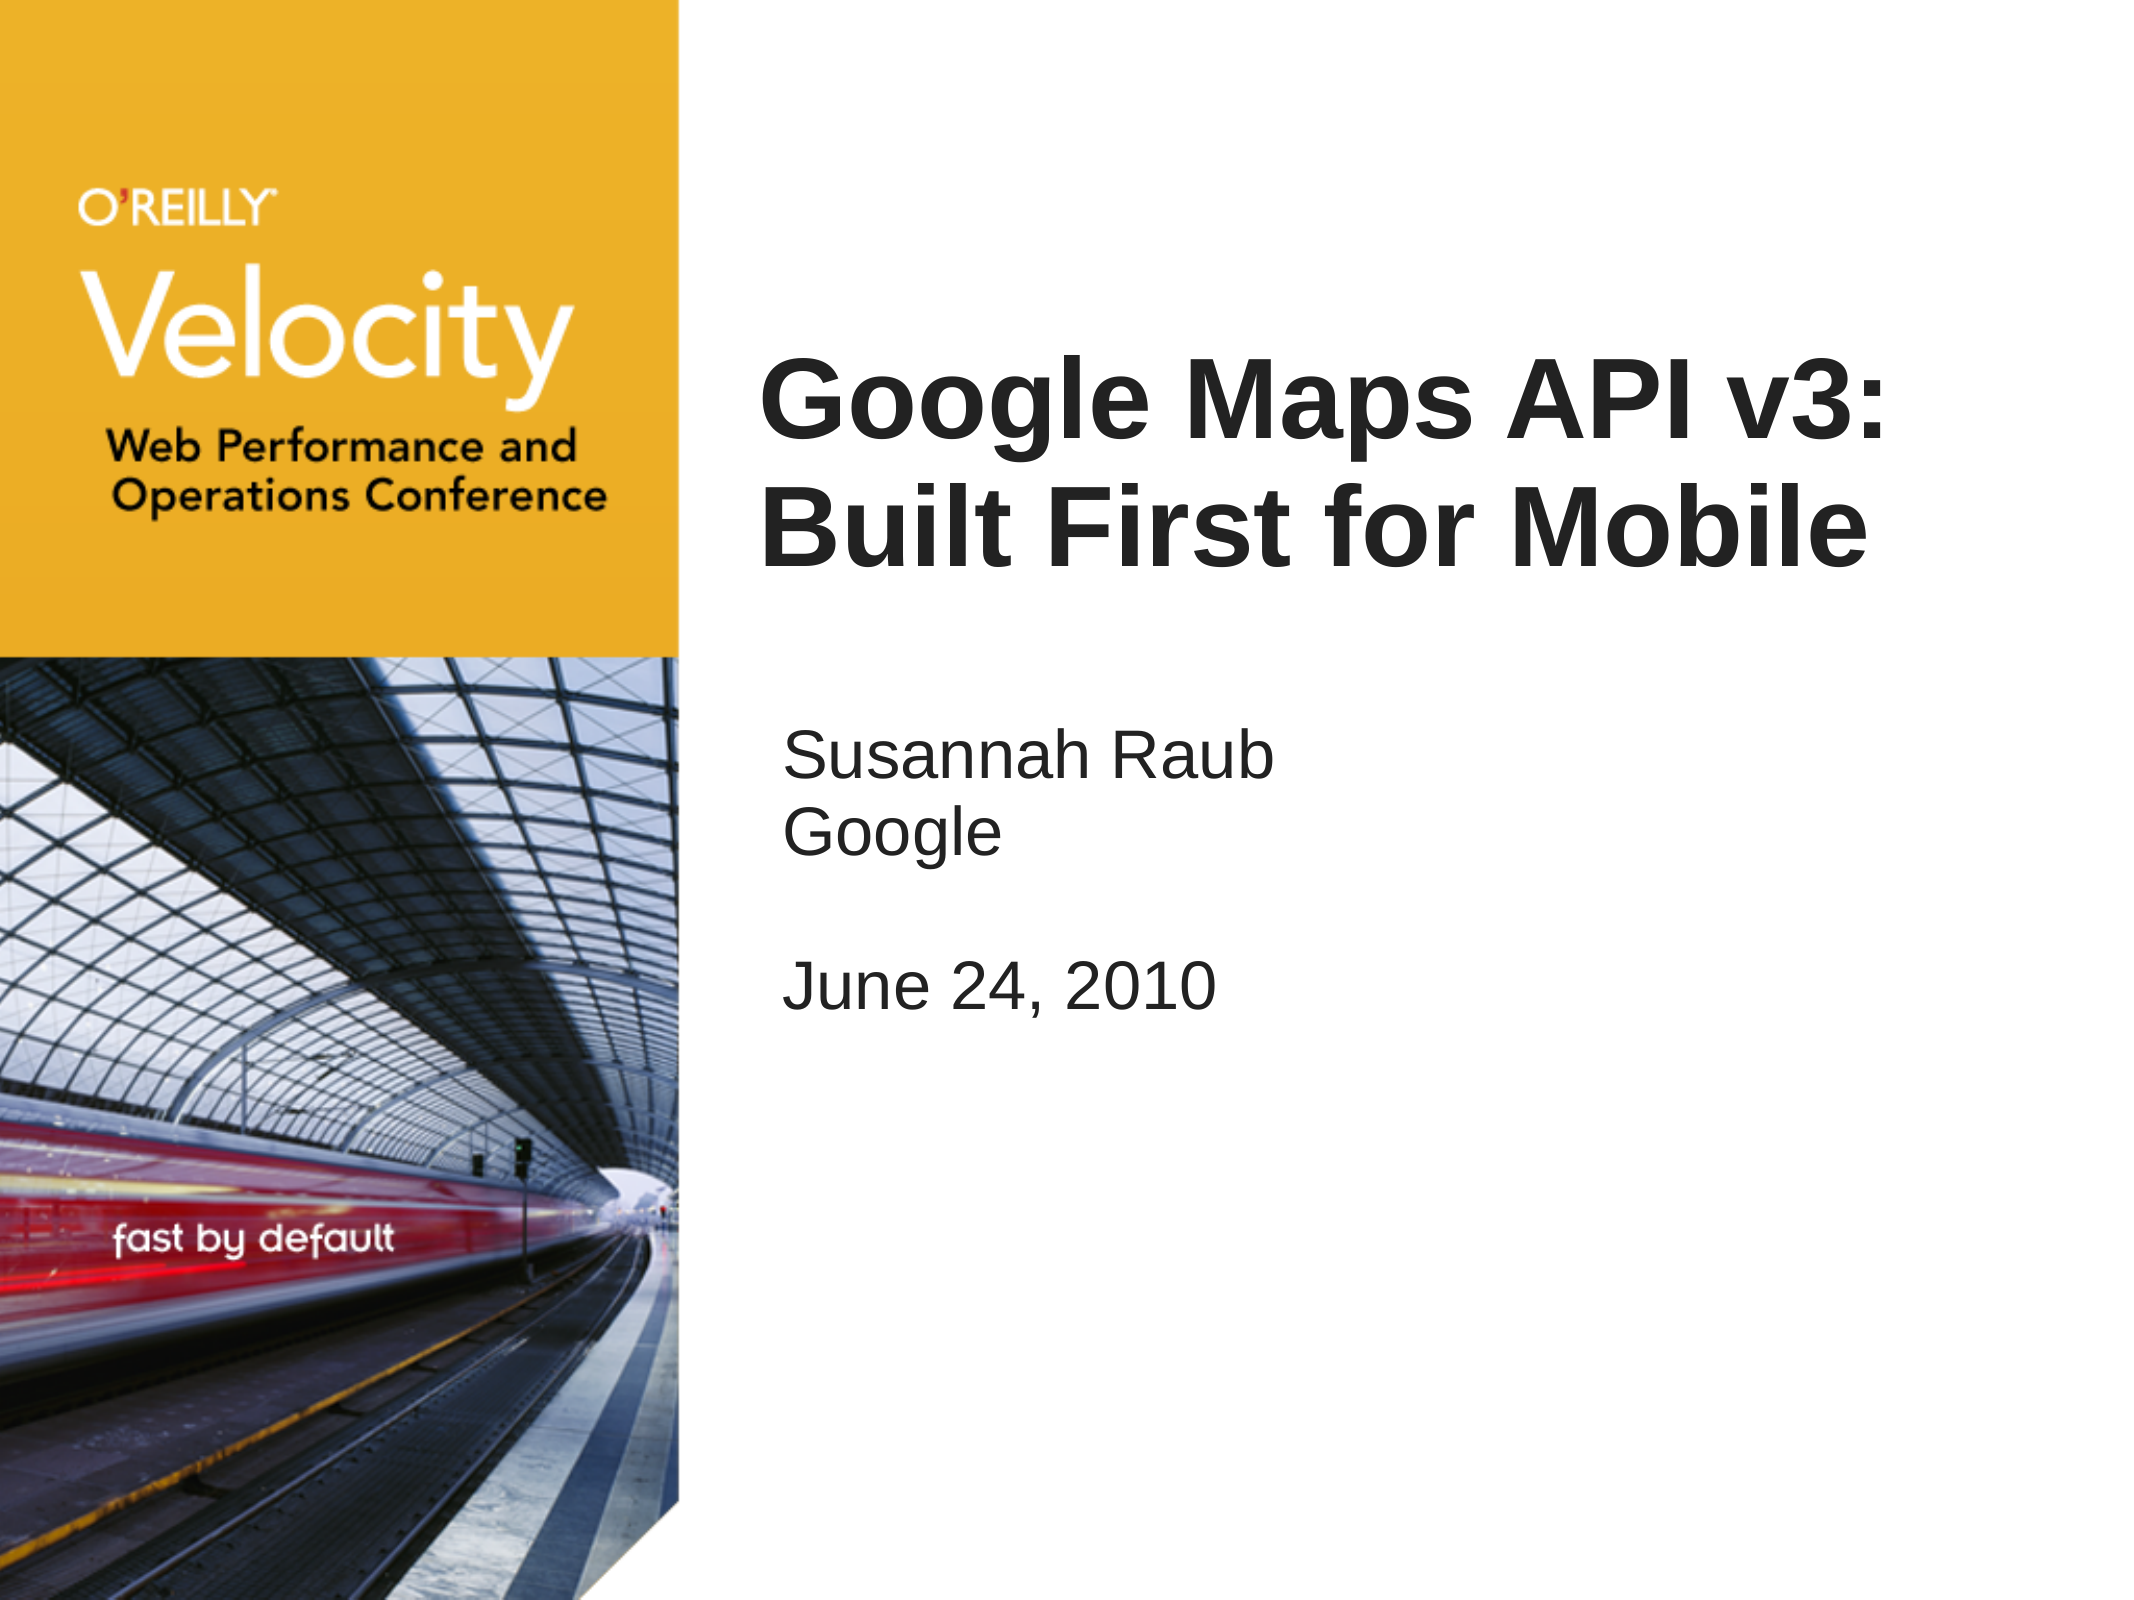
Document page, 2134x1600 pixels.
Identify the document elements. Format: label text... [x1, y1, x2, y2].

title Google Maps API v3: Built First for Mobile [750, 221, 2026, 704]
list Susannah Raub Google June 24, 2010 [750, 708, 2026, 1348]
picture [0, 0, 2134, 1600]
